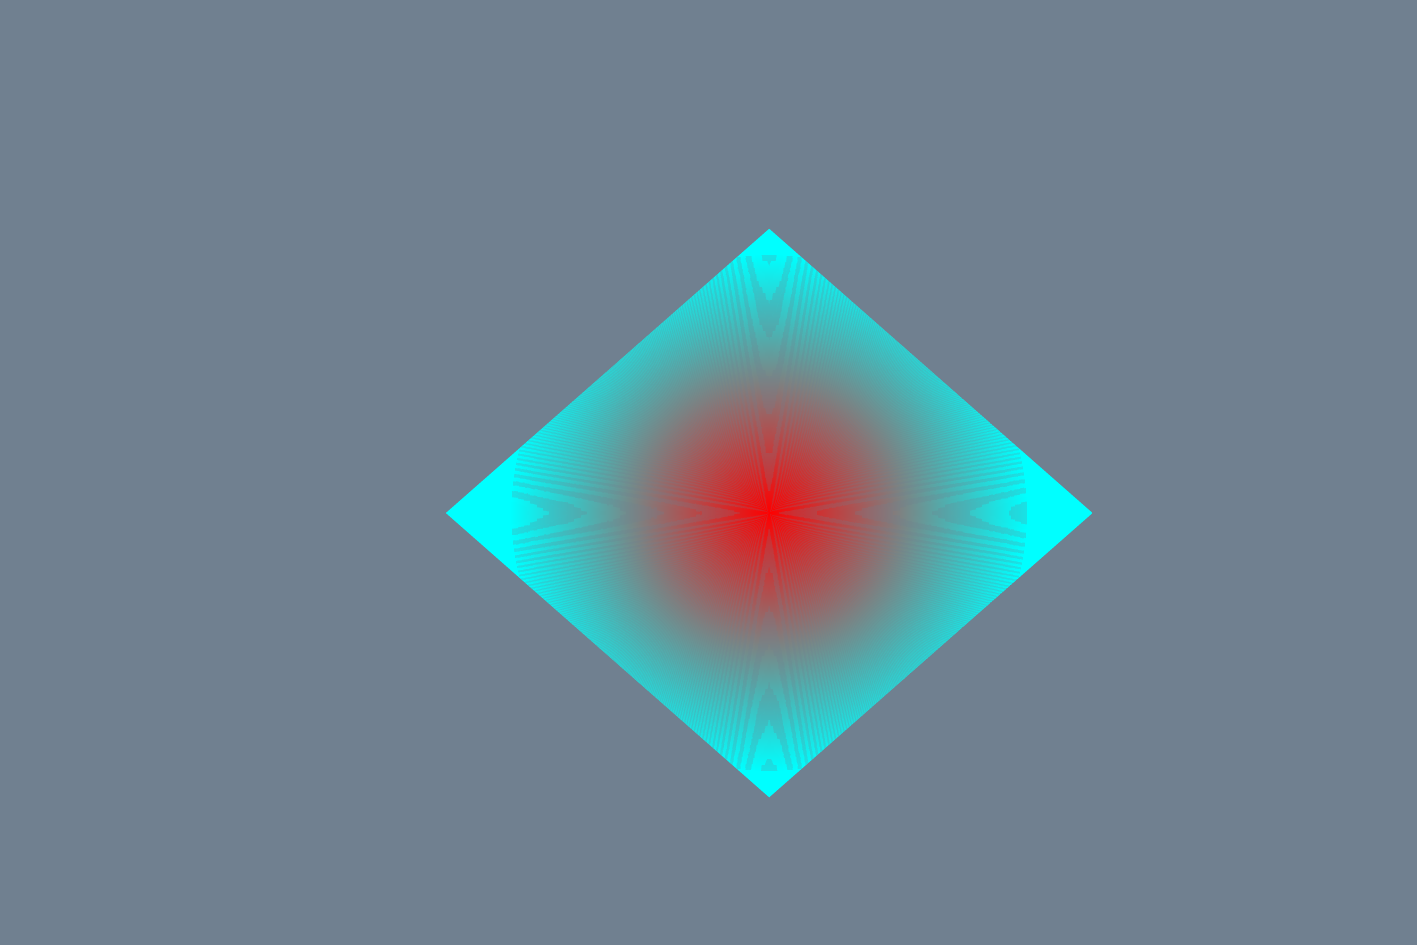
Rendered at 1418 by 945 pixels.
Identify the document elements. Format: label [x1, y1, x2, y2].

text_box [445, 228, 1093, 798]
